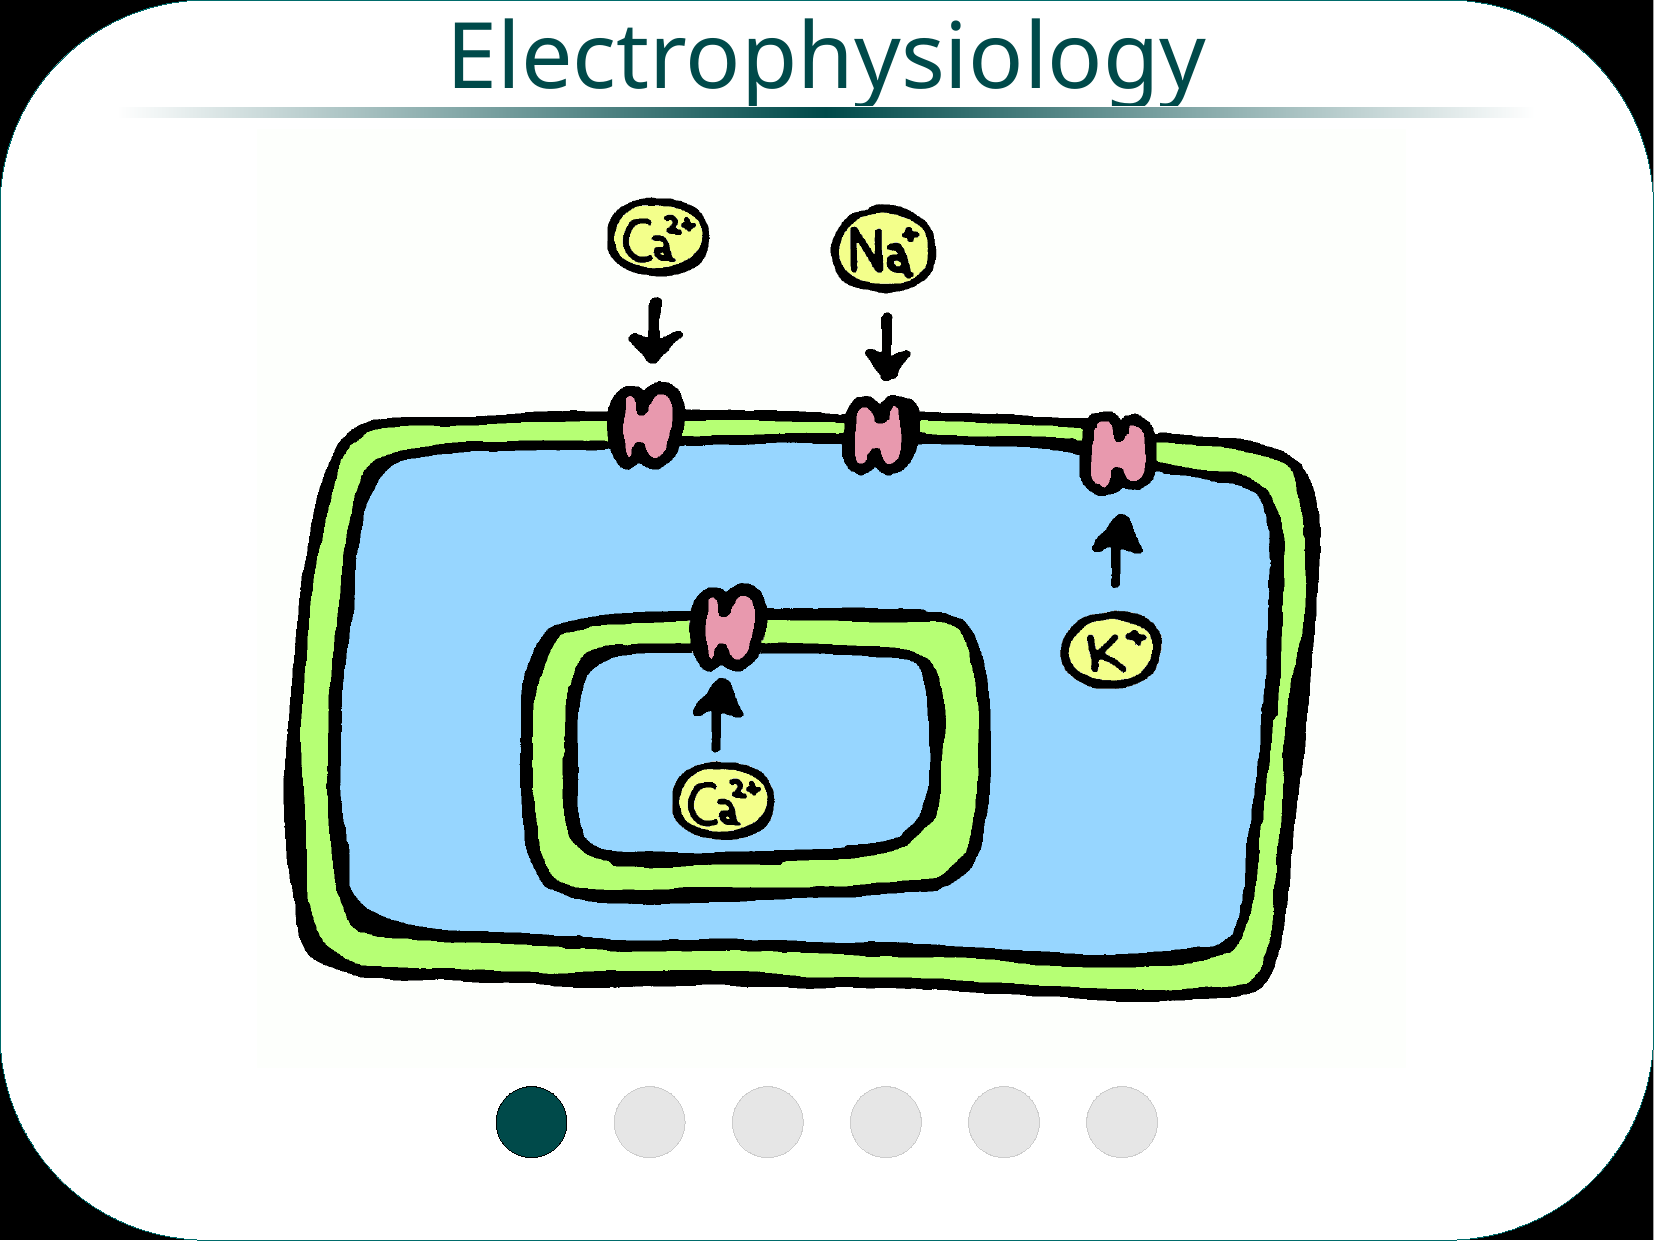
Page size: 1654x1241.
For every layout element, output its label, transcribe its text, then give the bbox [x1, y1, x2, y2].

text_box [118, 106, 1536, 119]
picture [257, 129, 1406, 1068]
text_box [0, 41, 1654, 1241]
title Electrophysiology [82, 0, 1571, 157]
